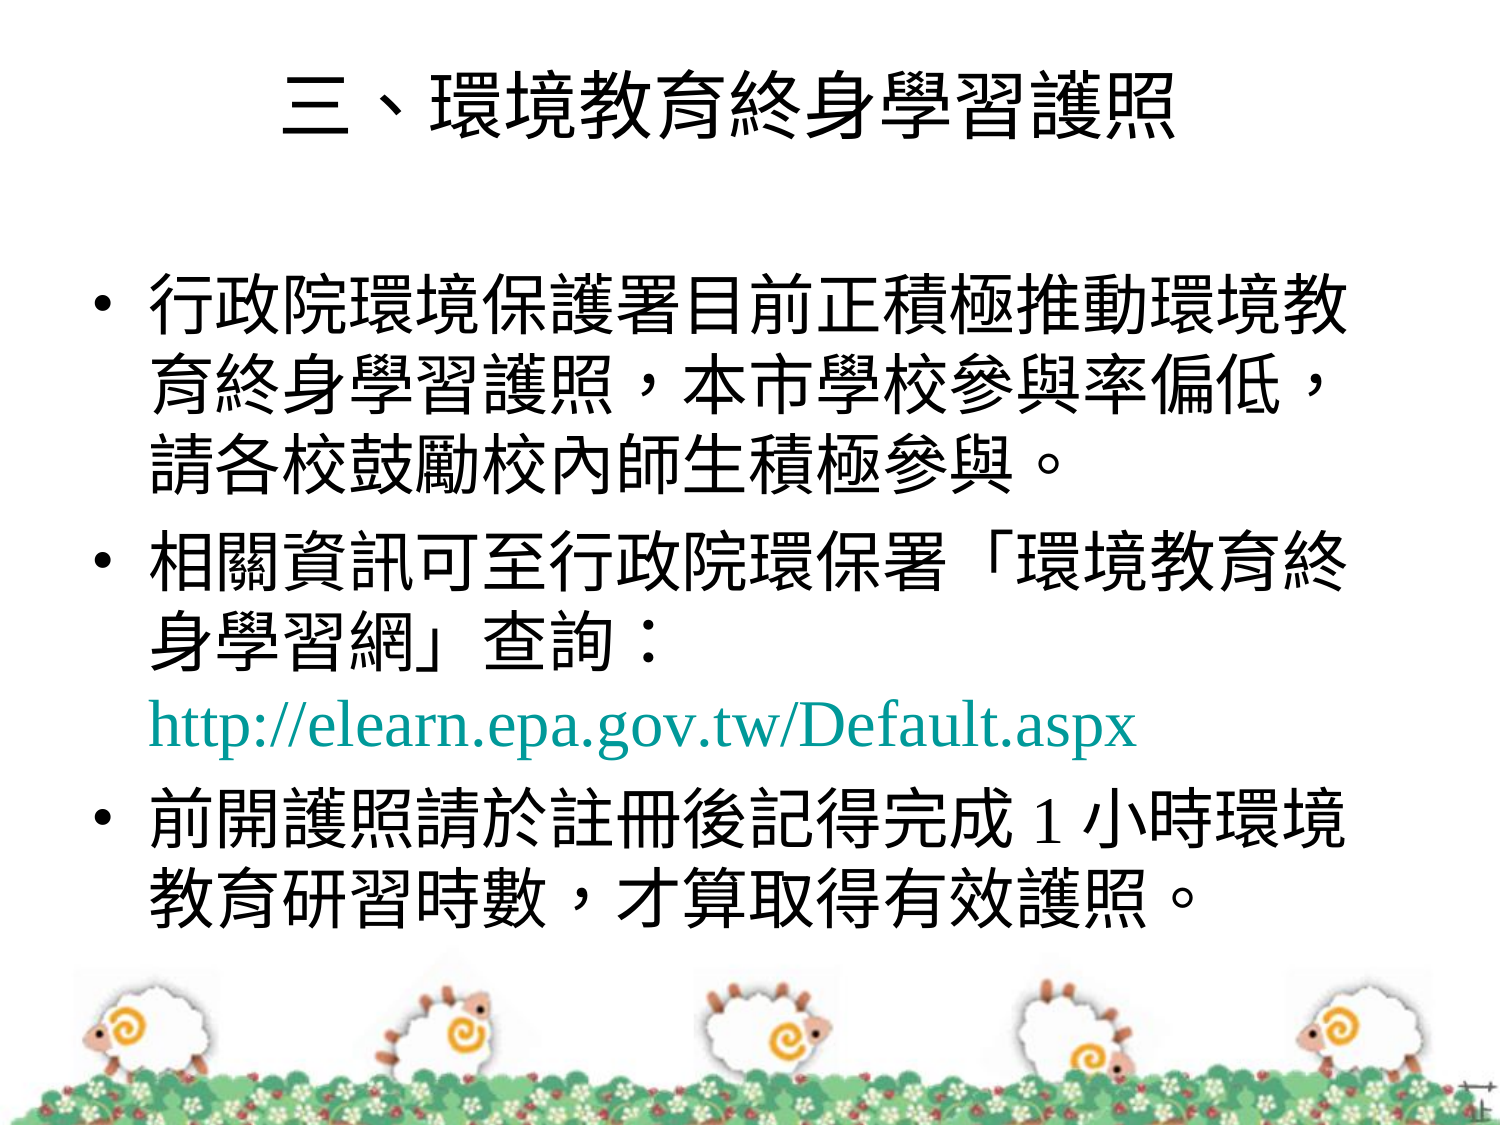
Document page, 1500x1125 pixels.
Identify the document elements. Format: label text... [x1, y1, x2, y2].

list 行政院環境保護署目前正積極推動環境教育終身學習護照，本市學校參與率偏低，請各校鼓勵校內師生積極參與。 相關資訊可至行政院環保署「環境教育終身學習網」查詢：http://elearn.epa.gov.tw/Default.aspx 前開護照請於註冊後記得完成1小時環境教育研習時數，才算取得有效護照。 [76, 255, 1427, 998]
title 三、環境教育終身學習護照 [53, 54, 1404, 243]
picture [0, 645, 1500, 1125]
